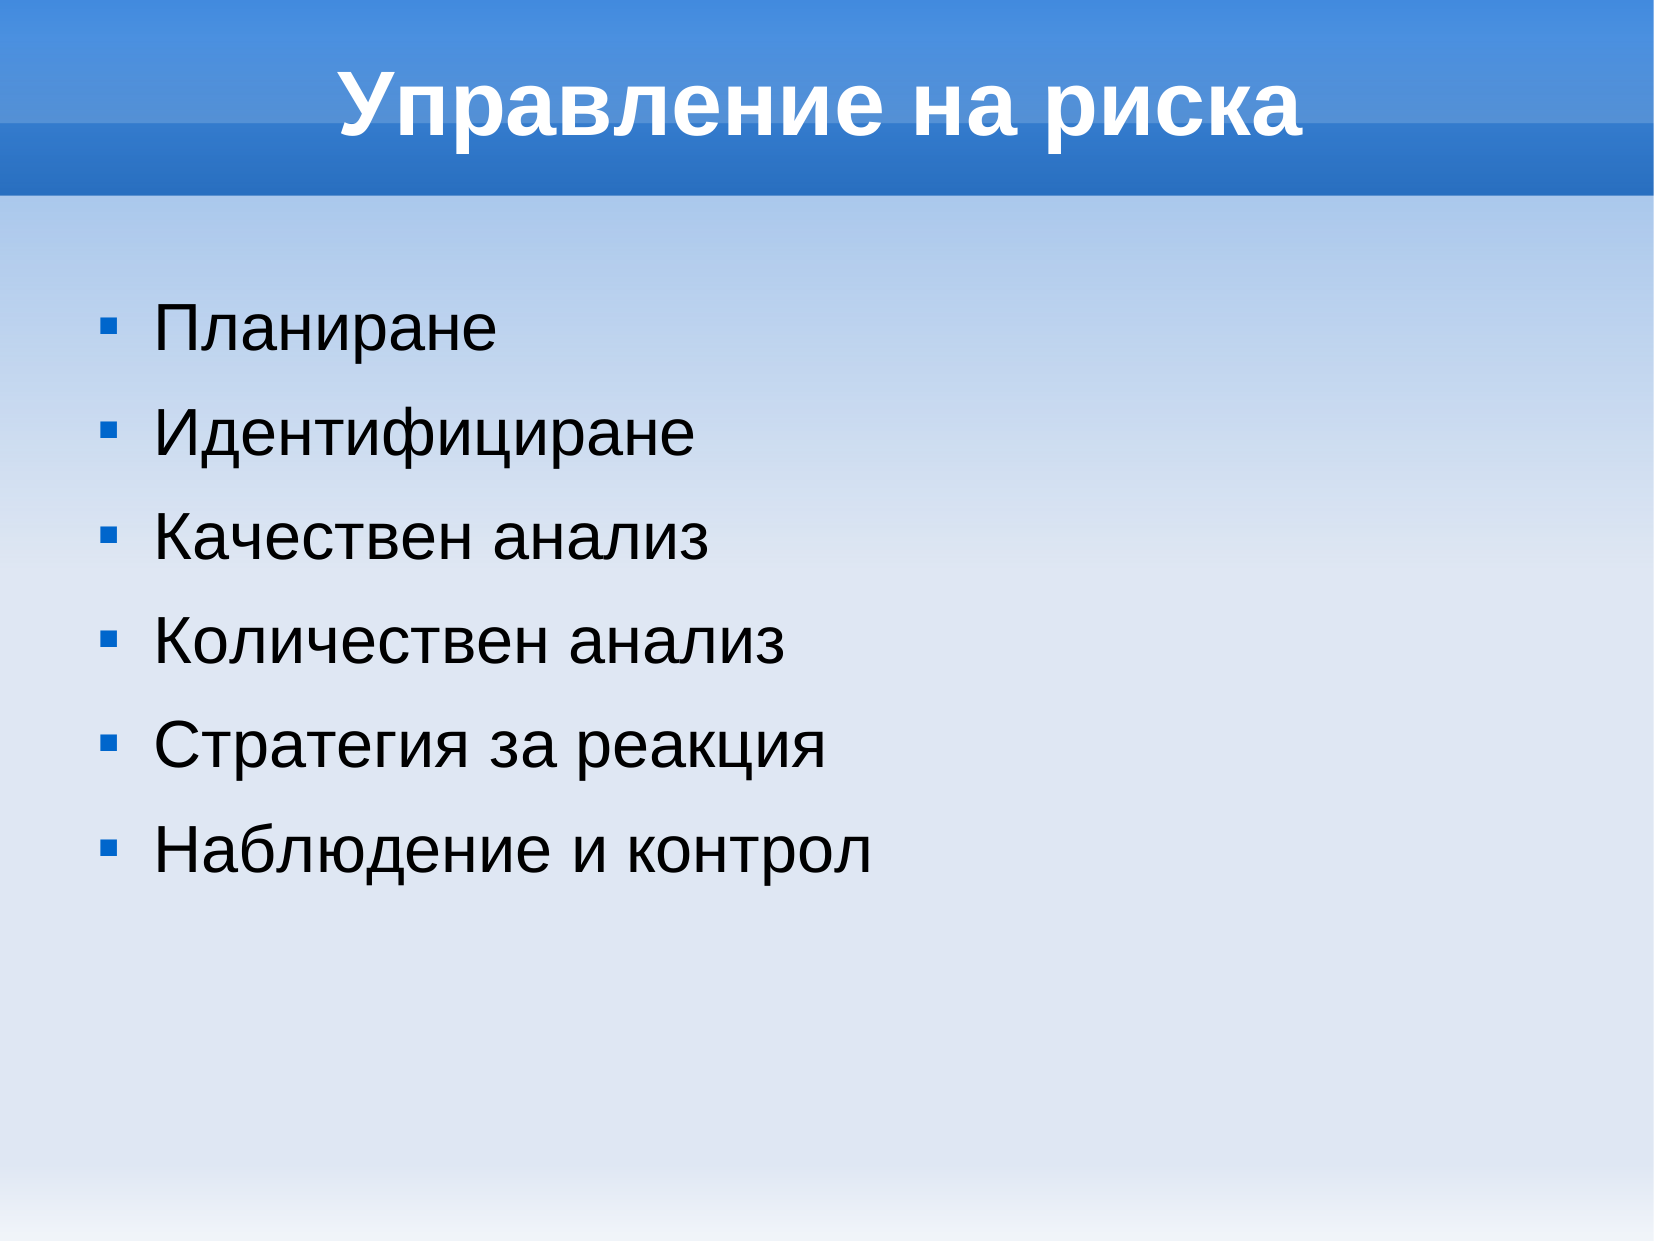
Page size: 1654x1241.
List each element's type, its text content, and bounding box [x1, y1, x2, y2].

picture [0, 0, 1654, 1241]
list Планиране Идентифициране Качествен анализ Количествен анализ Стратегия за реакция Наблюдение и контрол [82, 290, 1571, 1109]
title Управление на риска [76, 0, 1565, 208]
